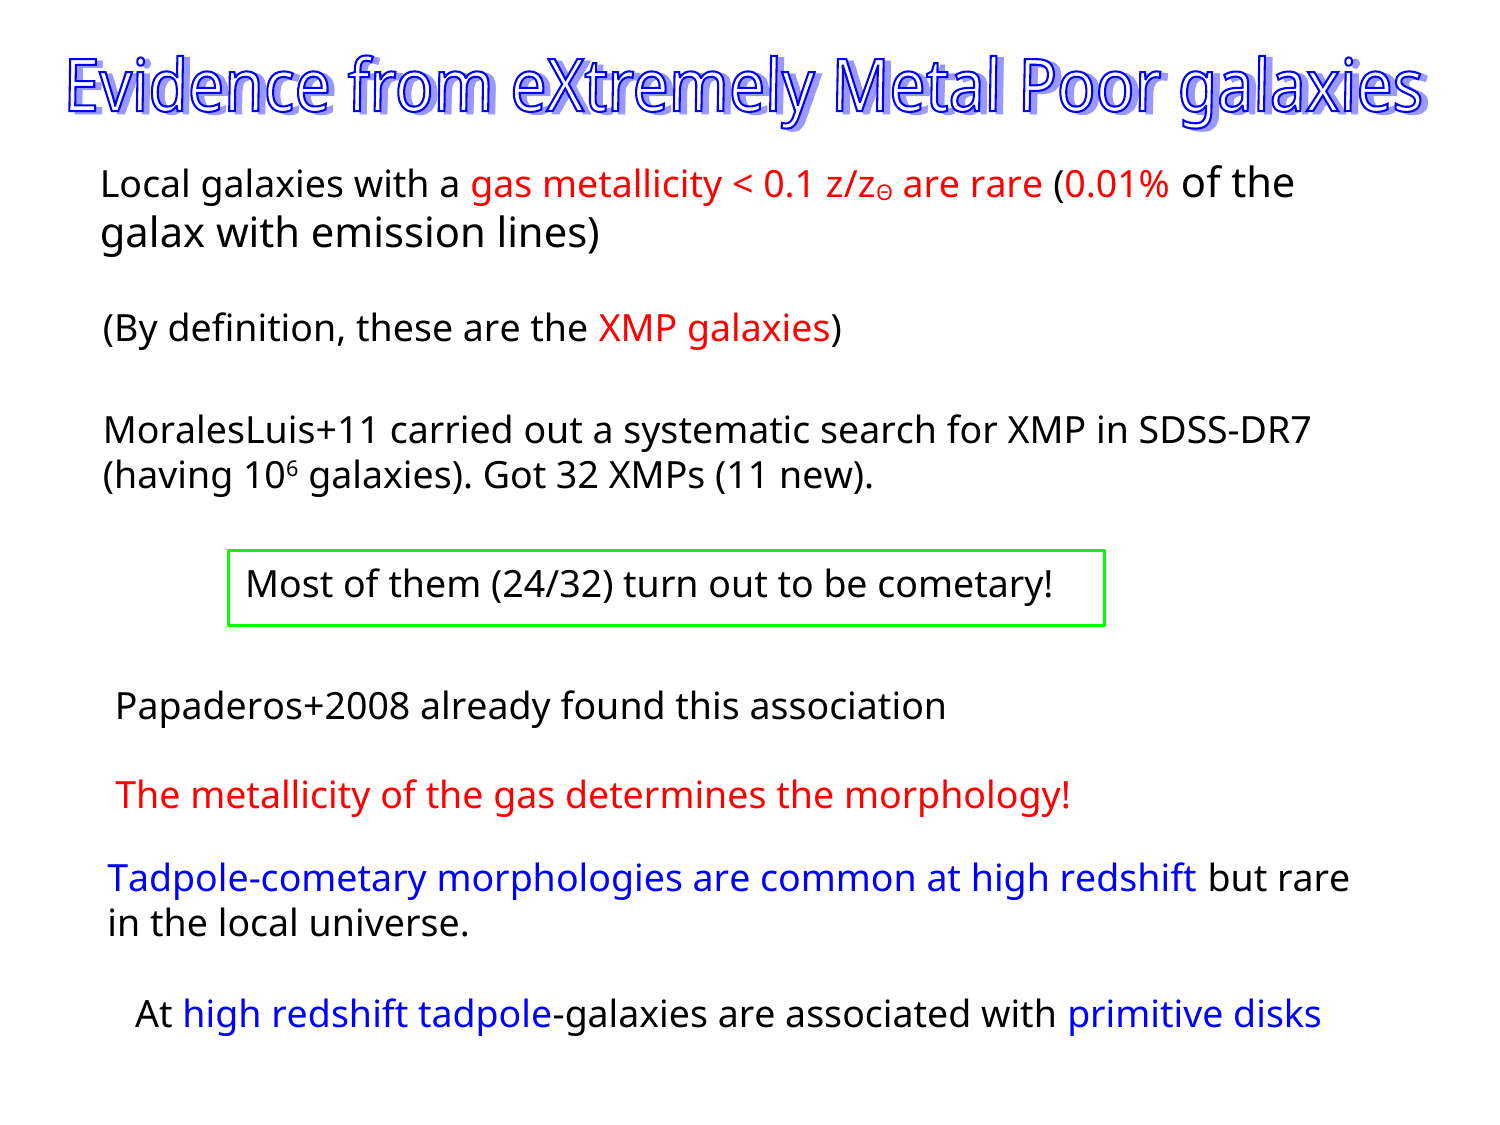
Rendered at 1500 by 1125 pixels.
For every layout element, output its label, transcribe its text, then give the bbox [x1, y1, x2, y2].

text_box Evidence from eXtremely Metal Poor galaxies [836, 59, 884, 112]
text_box Evidence from eXtremely Metal Poor galaxies [1220, 71, 1249, 112]
text_box Evidence from eXtremely Metal Poor galaxies [348, 55, 373, 112]
text_box Evidence from eXtremely Metal Poor galaxies [229, 71, 259, 112]
text_box Local galaxies with a gas metallicity < 0.1 z/zΘ are rare (0.01% of the galax with emission lines) [84, 148, 1327, 300]
text_box (By definition, these are the XMP galaxies) [88, 296, 873, 357]
text_box Evidence from eXtremely Metal Poor galaxies [951, 71, 980, 112]
text_box Evidence from eXtremely Metal Poor galaxies [398, 71, 431, 112]
text_box Evidence from eXtremely Metal Poor galaxies [298, 71, 328, 112]
text_box Evidence from eXtremely Metal Poor galaxies [1181, 71, 1213, 129]
text_box Evidence from eXtremely Metal Poor galaxies [1272, 71, 1301, 112]
text_box Evidence from eXtremely Metal Poor galaxies [892, 71, 923, 112]
text_box Evidence from eXtremely Metal Poor galaxies [267, 71, 293, 112]
text_box Evidence from eXtremely Metal Poor galaxies [1139, 71, 1161, 112]
text_box Evidence from eXtremely Metal Poor galaxies [781, 72, 815, 129]
text_box Evidence from eXtremely Metal Poor galaxies [926, 63, 948, 112]
text_box Evidence from eXtremely Metal Poor galaxies [732, 71, 762, 112]
text_box Evidence from eXtremely Metal Poor galaxies [438, 71, 489, 112]
text_box Evidence from eXtremely Metal Poor galaxies [1306, 72, 1339, 112]
text_box At high redshift tadpole-galaxies are associated with primitive disks [120, 982, 1354, 1043]
text_box Tadpole-cometary morphologies are common at high redshift but rare in the local universe. [92, 846, 1370, 1001]
text_box Evidence from eXtremely Metal Poor galaxies [1099, 71, 1132, 112]
text_box Evidence from eXtremely Metal Poor galaxies [374, 71, 396, 112]
text_box Evidence from eXtremely Metal Poor galaxies [191, 71, 221, 112]
text_box Papaderos+2008 already found this association [100, 674, 1296, 735]
text_box Most of them (24/32) turn out to be cometary! [228, 550, 1105, 626]
text_box Evidence from eXtremely Metal Poor galaxies [69, 59, 96, 112]
text_box Evidence from eXtremely Metal Poor galaxies [513, 71, 544, 112]
text_box Evidence from eXtremely Metal Poor galaxies [1395, 71, 1421, 112]
text_box Evidence from eXtremely Metal Poor galaxies [99, 72, 133, 112]
text_box Evidence from eXtremely Metal Poor galaxies [1359, 71, 1390, 112]
text_box Evidence from eXtremely Metal Poor galaxies [636, 71, 666, 112]
text_box Evidence from eXtremely Metal Poor galaxies [1023, 59, 1054, 112]
text_box Evidence from eXtremely Metal Poor galaxies [151, 55, 184, 112]
text_box Evidence from eXtremely Metal Poor galaxies [612, 71, 634, 112]
text_box Evidence from eXtremely Metal Poor galaxies [673, 71, 724, 112]
text_box Evidence from eXtremely Metal Poor galaxies [546, 59, 584, 112]
text_box Evidence from eXtremely Metal Poor galaxies [1060, 71, 1093, 112]
text_box MoralesLuis+11 carried out a systematic search for XMP in SDSS-DR7 (having 106 galaxies). Got 32 XMPs (11 new). [88, 398, 1374, 626]
text_box The metallicity of the gas determines the morphology! [100, 763, 1081, 824]
text_box Evidence from eXtremely Metal Poor galaxies [585, 63, 607, 112]
